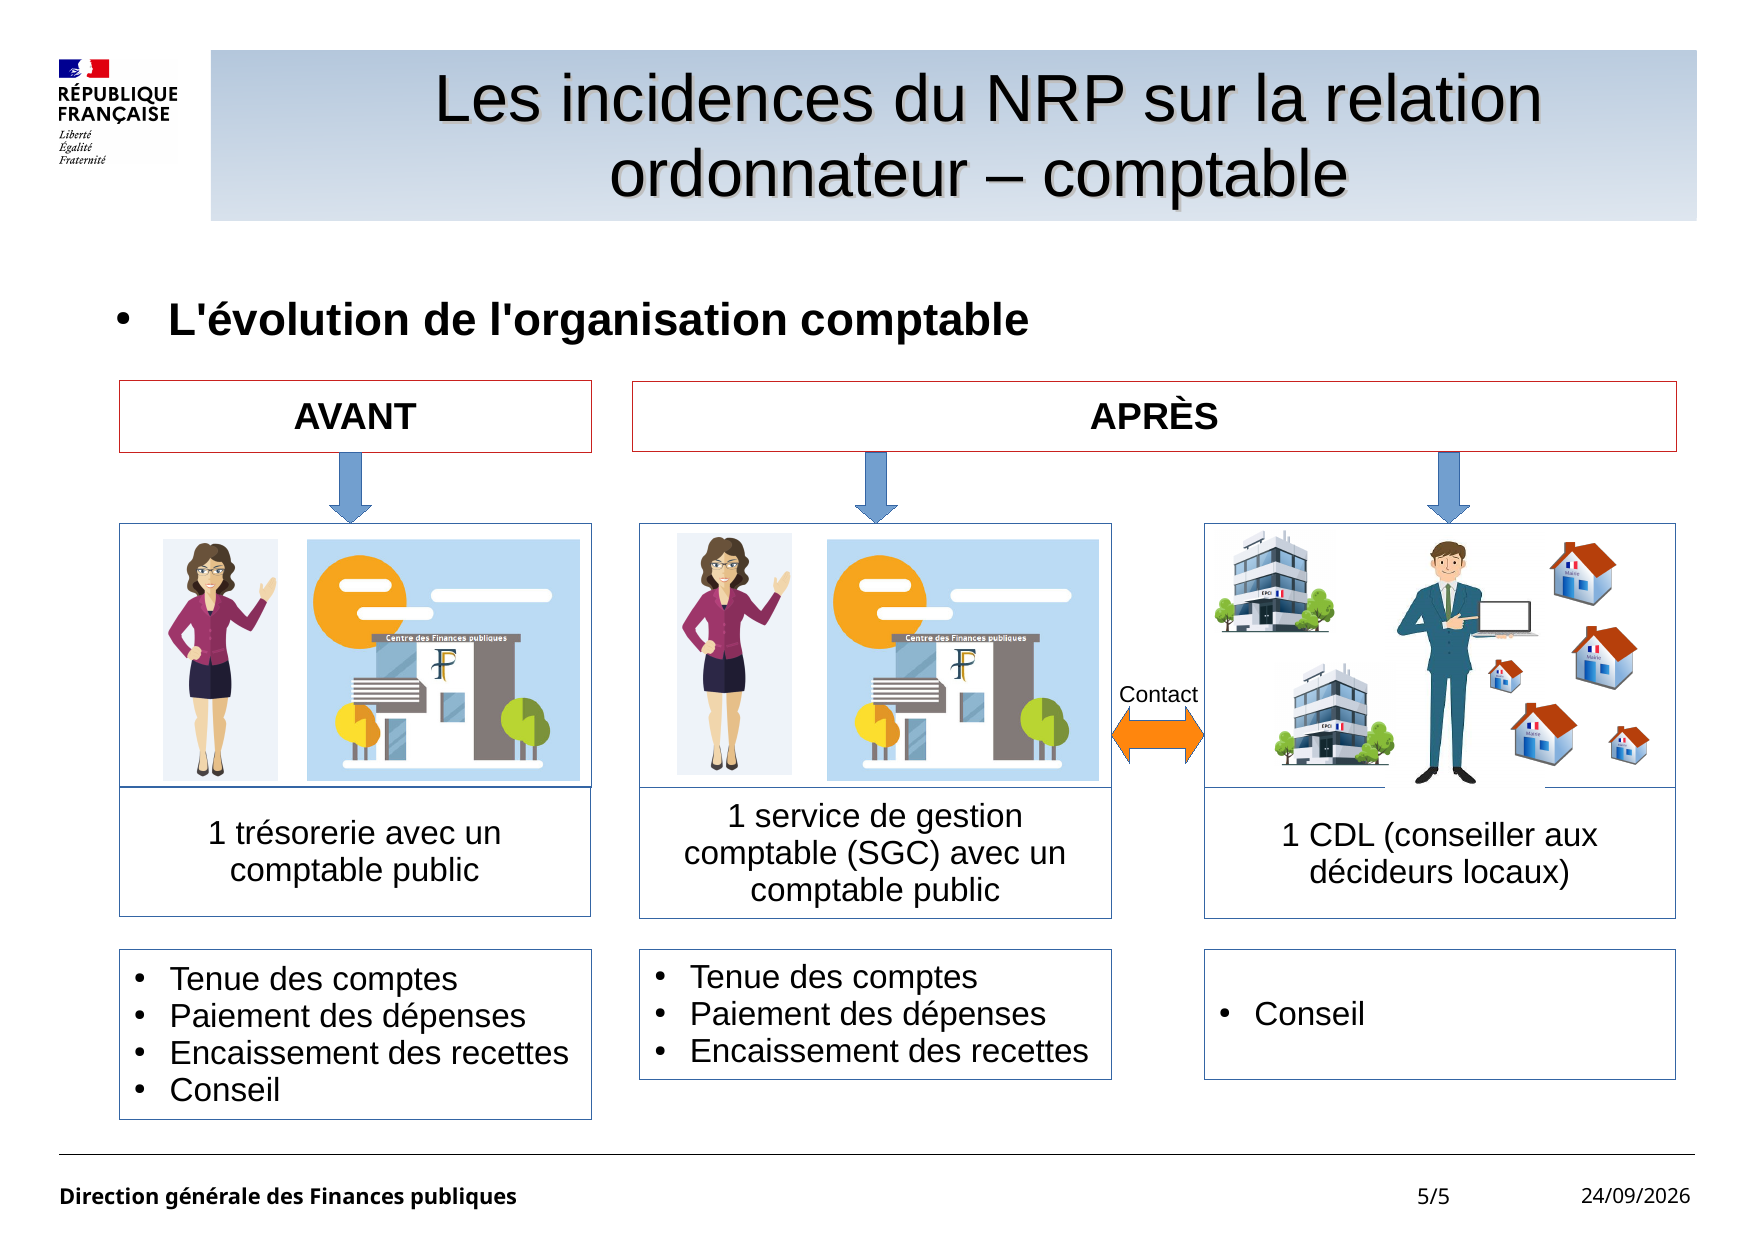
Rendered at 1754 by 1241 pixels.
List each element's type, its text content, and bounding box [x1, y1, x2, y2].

list Les incidences du NRP sur la relation ordonnateur – comptable [210, 50, 1697, 221]
text_box [1427, 452, 1470, 524]
picture [1605, 722, 1653, 769]
text_box Conseil [1204, 949, 1676, 1080]
text_box [855, 452, 898, 524]
picture [307, 539, 580, 781]
text_box 1 trésorerie avec un comptable public [119, 788, 591, 917]
text_box AVANT [119, 380, 592, 453]
text_box 1 service de gestion comptable (SGC) avec un comptable public [639, 788, 1112, 919]
text_box 1 CDL (conseiller aux décideurs locaux) [1204, 788, 1676, 919]
text_box [329, 452, 372, 524]
text_box APRÈS [632, 381, 1677, 452]
picture [1214, 529, 1336, 633]
text_box Tenue des comptes Paiement des dépenses Encaissement des recettes [639, 949, 1112, 1080]
picture [677, 533, 792, 775]
picture [163, 539, 278, 781]
text_box Tenue des comptes Paiement des dépenses Encaissement des recettes Conseil [119, 949, 592, 1120]
picture [1274, 529, 1643, 788]
picture [59, 59, 178, 164]
text_box L'évolution de l'organisation comptable [82, 259, 1697, 381]
text_box Contact [1104, 674, 1225, 725]
text_box [1111, 725, 1205, 764]
picture [827, 539, 1099, 781]
